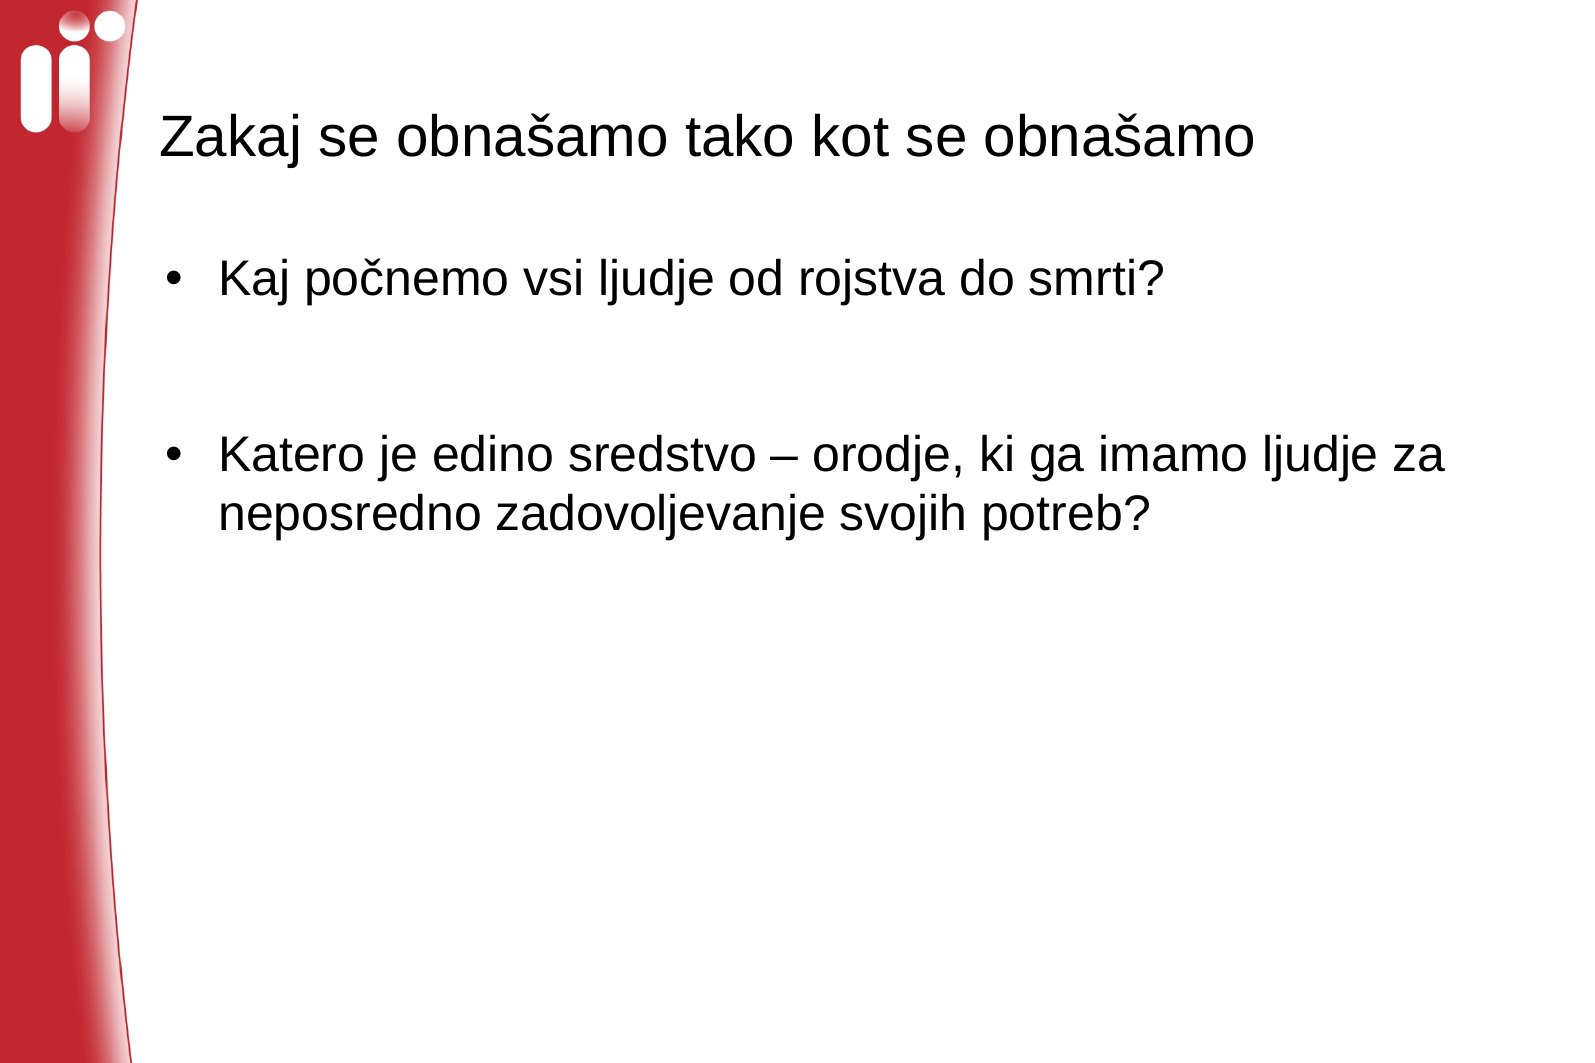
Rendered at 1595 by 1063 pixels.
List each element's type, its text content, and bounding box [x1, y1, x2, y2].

list Kaj počnemo vsi ljudje od rojstva do smrti? Katero je edino sredstvo – orodje, ki ga imamo ljudje za neposredno zadovoljevanje svojih potreb? [147, 248, 1515, 1063]
title Zakaj se obnašamo tako kot se obnašamo [159, 22, 1515, 248]
picture [0, 0, 1414, 1063]
